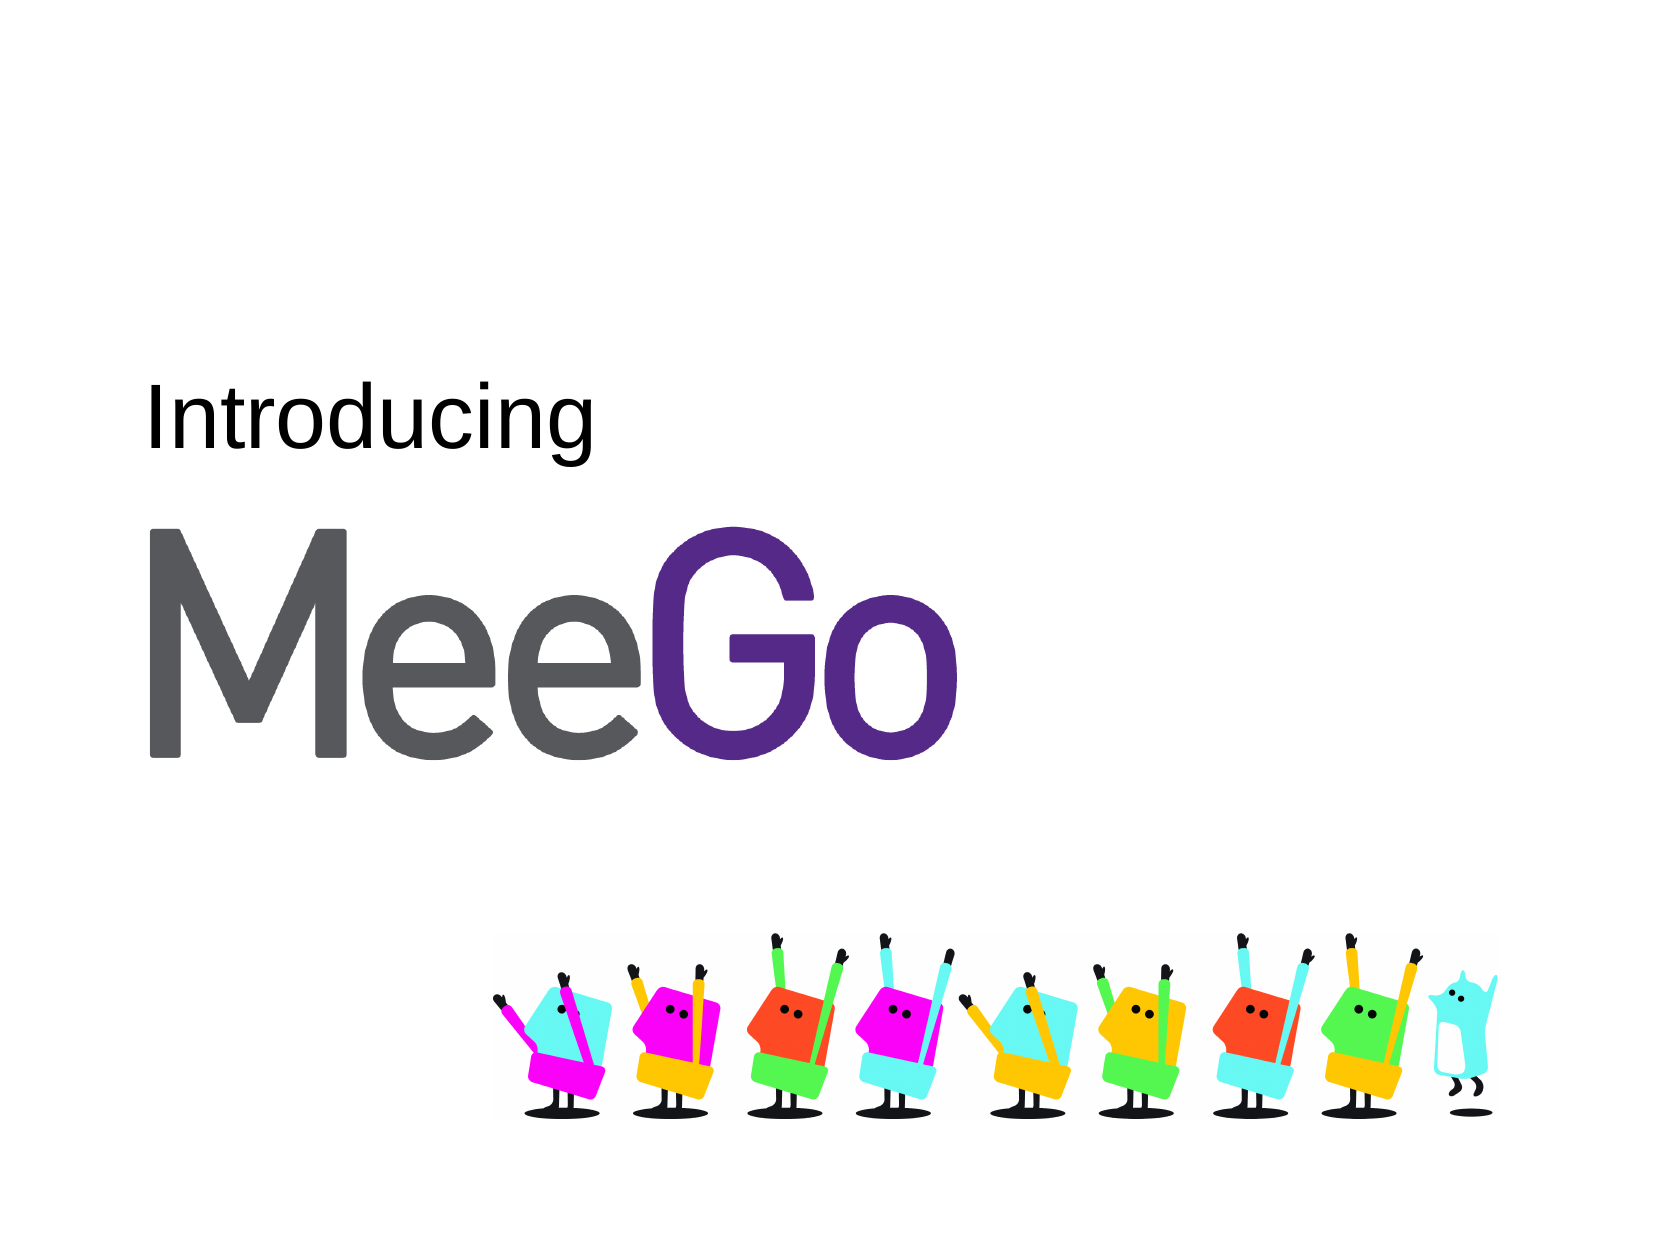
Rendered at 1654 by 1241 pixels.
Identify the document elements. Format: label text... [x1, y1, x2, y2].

text_box Introducing [128, 359, 612, 477]
picture [136, 523, 1005, 763]
picture [493, 933, 1499, 1120]
